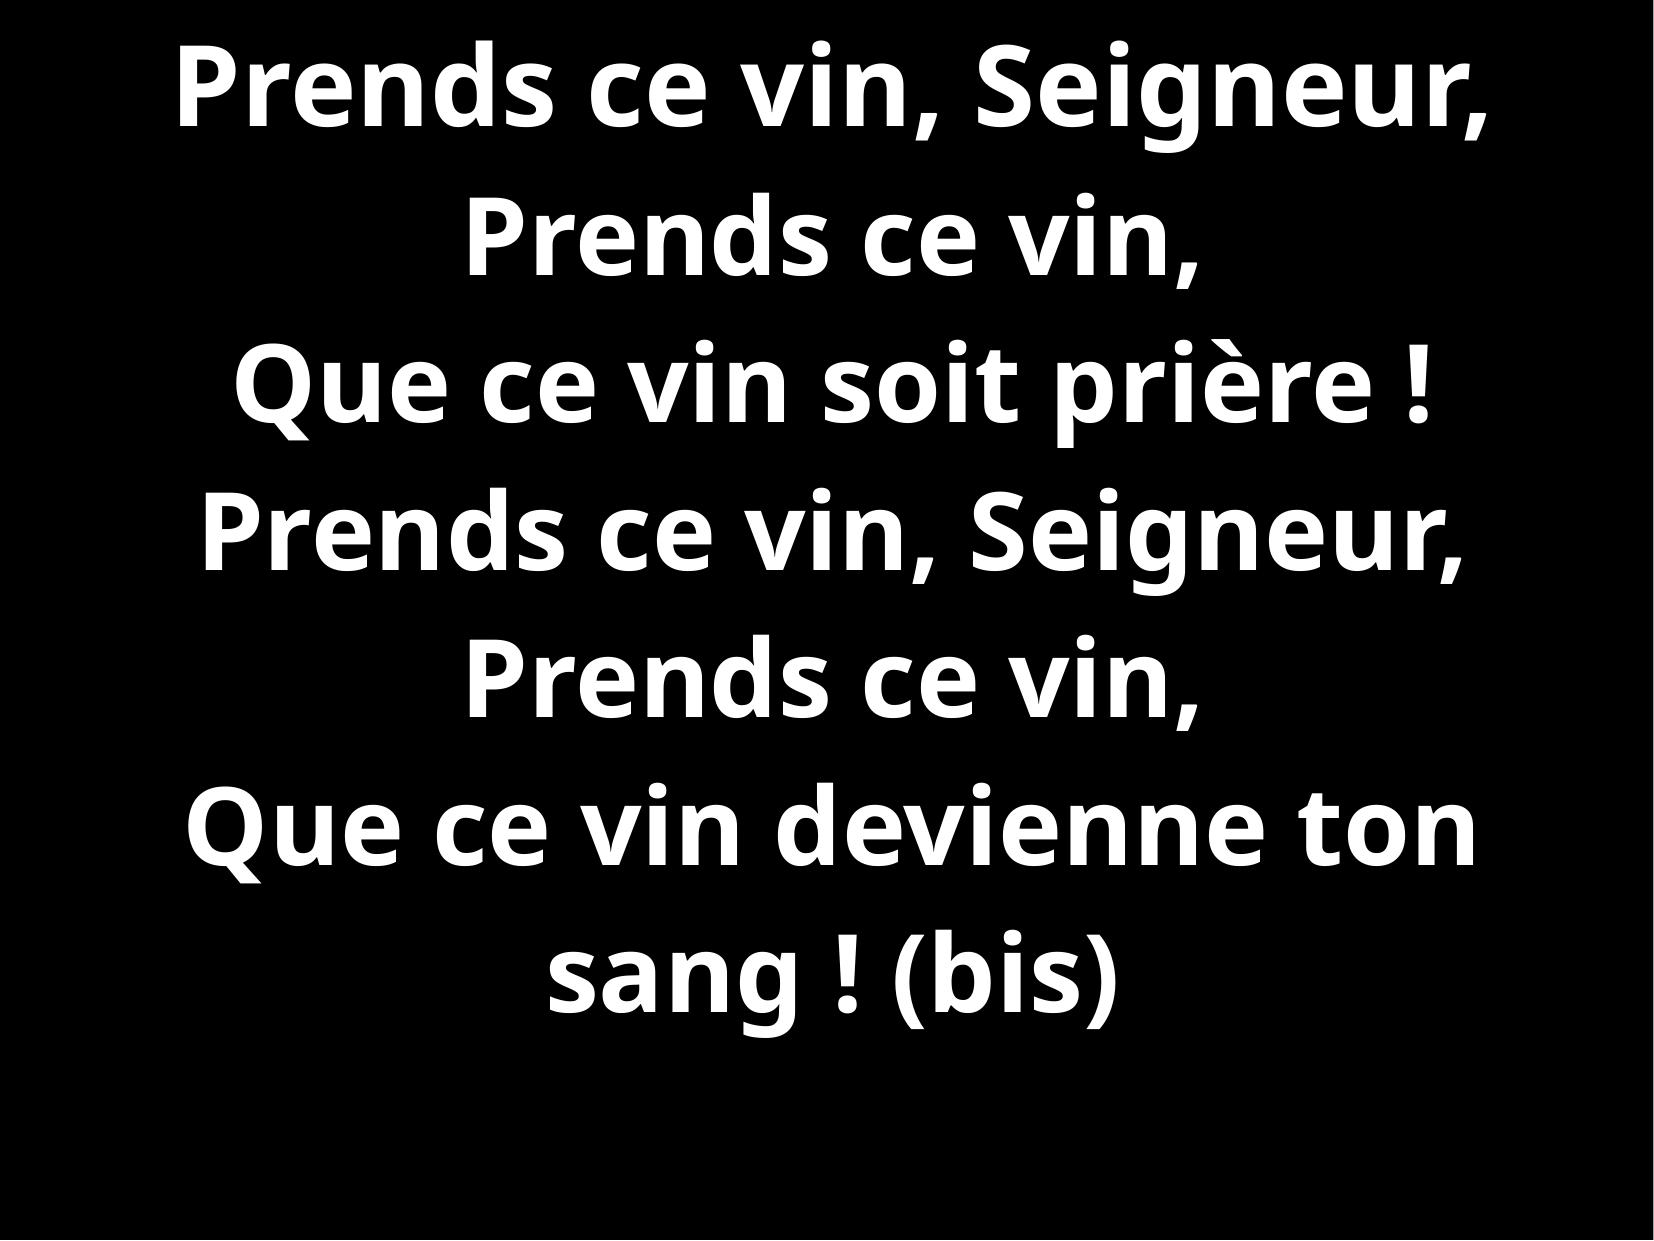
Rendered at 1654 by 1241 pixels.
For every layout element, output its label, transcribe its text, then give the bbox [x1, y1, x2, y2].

list Prends ce vin, Seigneur, Prends ce vin, Que ce vin soit prière ! Prends ce vin, Seigneur, Prends ce vin, Que ce vin devienne ton sang ! (bis) [88, 6, 1577, 1241]
